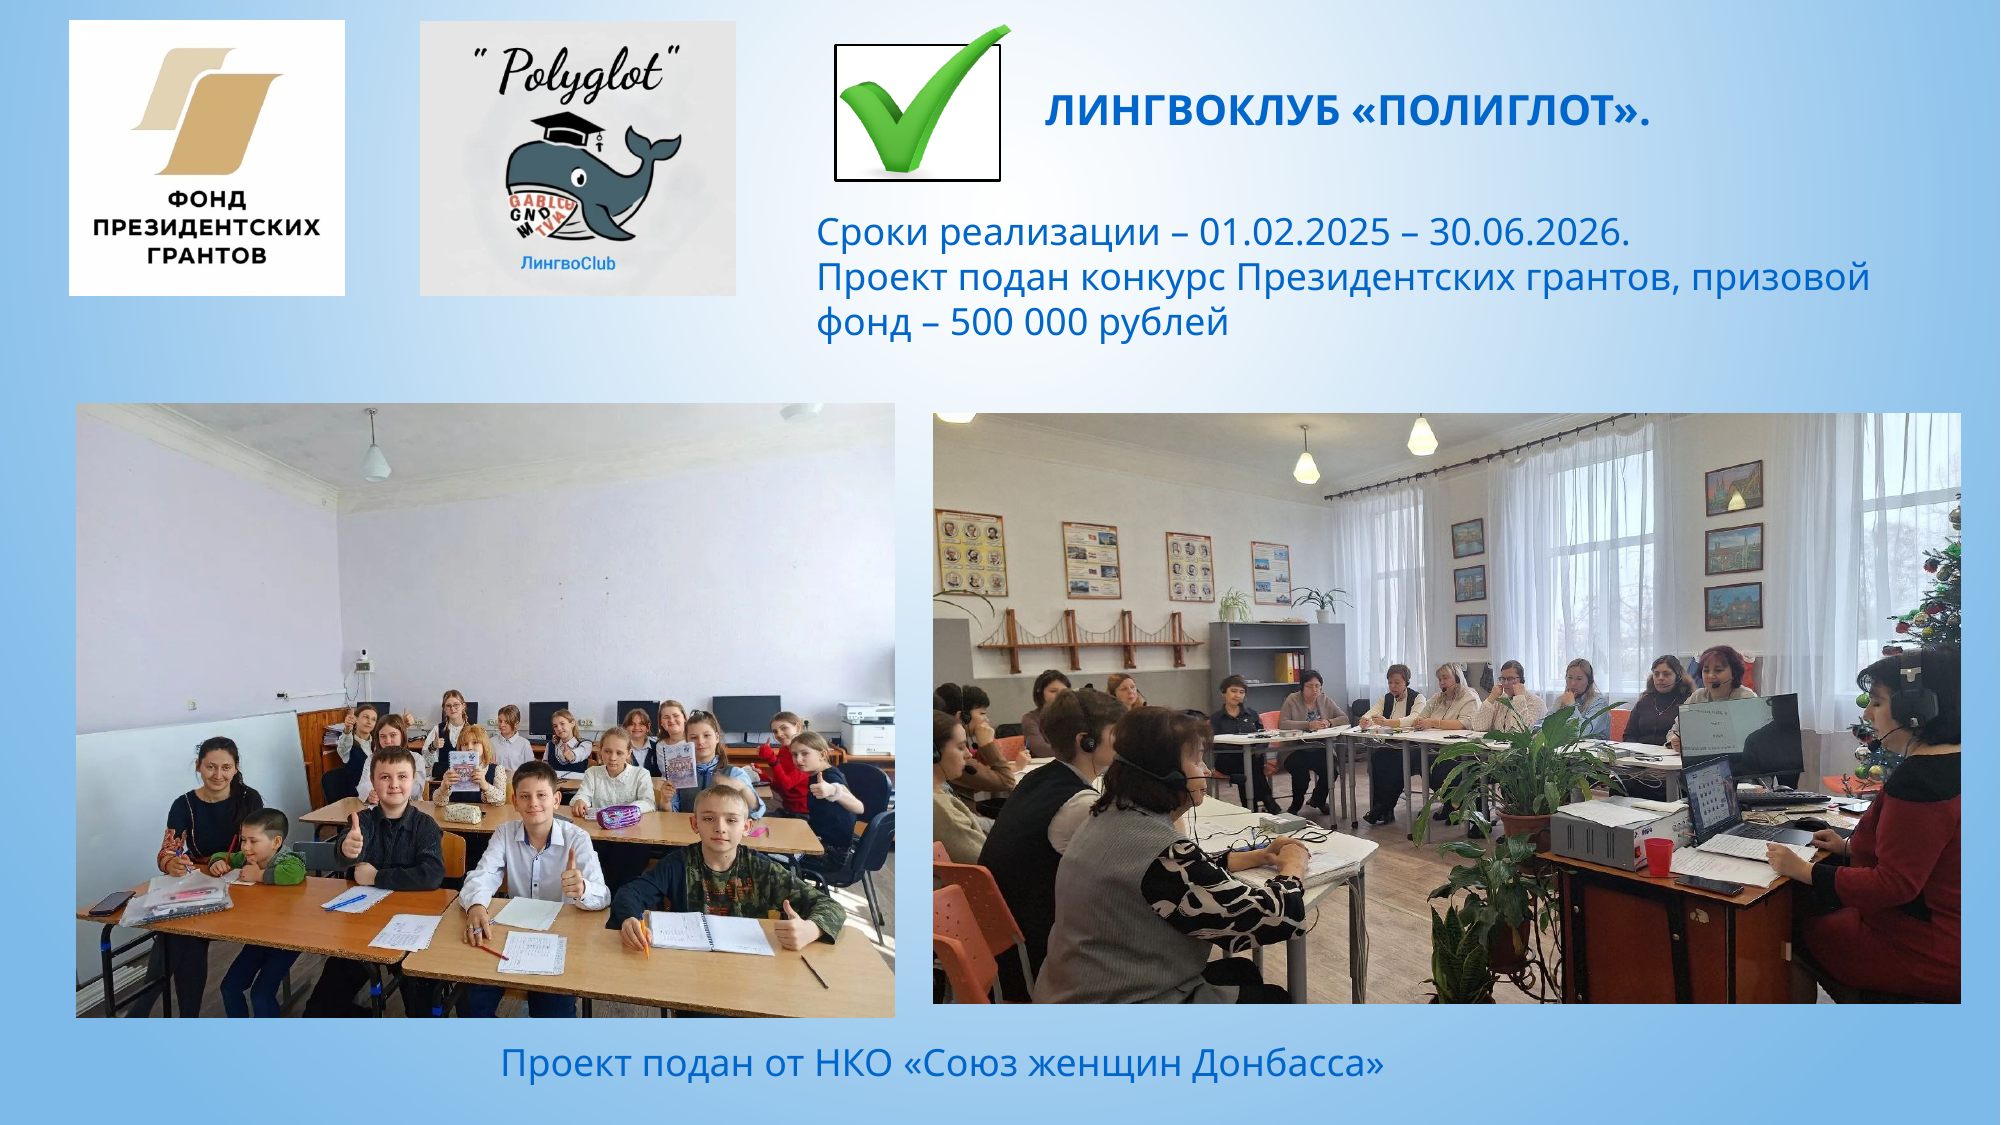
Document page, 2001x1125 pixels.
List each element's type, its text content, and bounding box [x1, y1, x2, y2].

picture [0, 0, 2000, 1125]
text_box ЛИНГВОКЛУБ «ПОЛИГЛОТ». [1030, 76, 2000, 192]
text_box Сроки реализации – 01.02.2025 – 30.06.2026. Проект подан конкурс Президентских грантов, призовой фонд – 500 000 рублей [801, 200, 1988, 351]
text_box Проект подан от НКО «Союз женщин Донбасса» [485, 1031, 1487, 1092]
